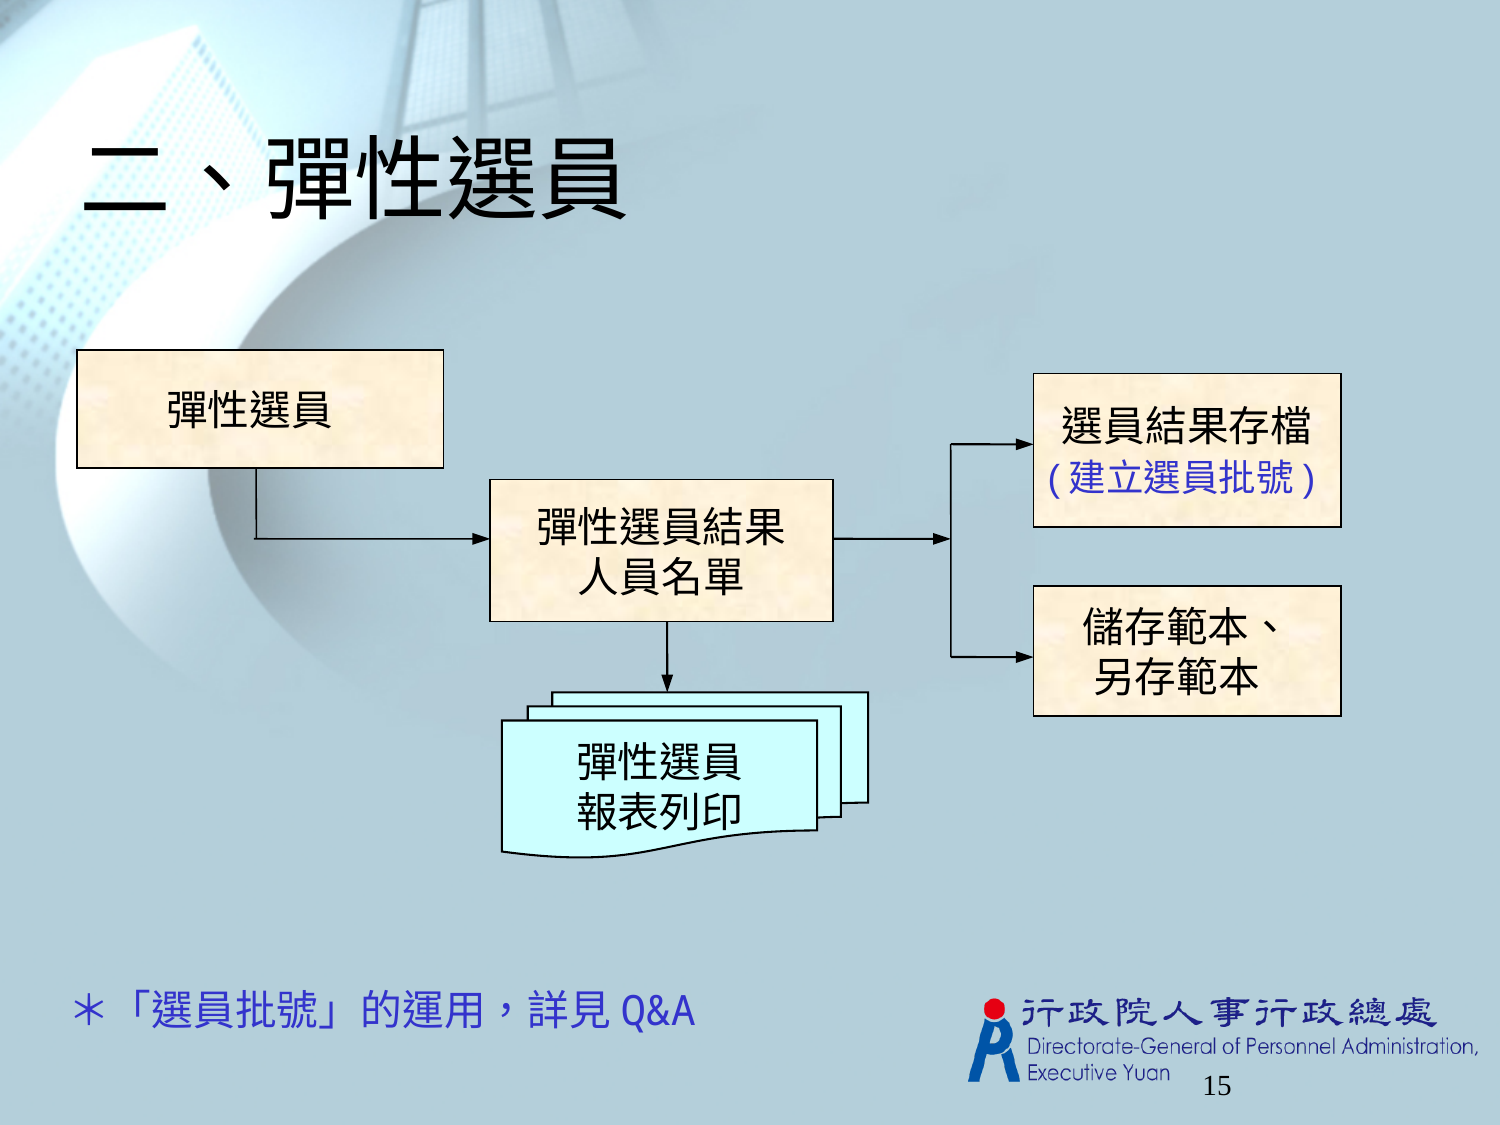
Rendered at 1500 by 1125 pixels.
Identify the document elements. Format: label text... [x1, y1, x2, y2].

text_box [1187, 1058, 1500, 1125]
text_box ＊「選員批號」的運用，詳見Q&A [53, 976, 892, 1042]
text_box 彈性選員結果 人員名單 [490, 480, 833, 622]
text_box 選員結果存檔 (建立選員批號) [1034, 373, 1341, 527]
text_box 儲存範本、 另存範本 [1034, 586, 1341, 716]
text_box 二、彈性選員 [65, 114, 645, 239]
text_box 彈性選員 [77, 350, 443, 468]
text_box 彈性選員 報表列印 [501, 692, 869, 858]
